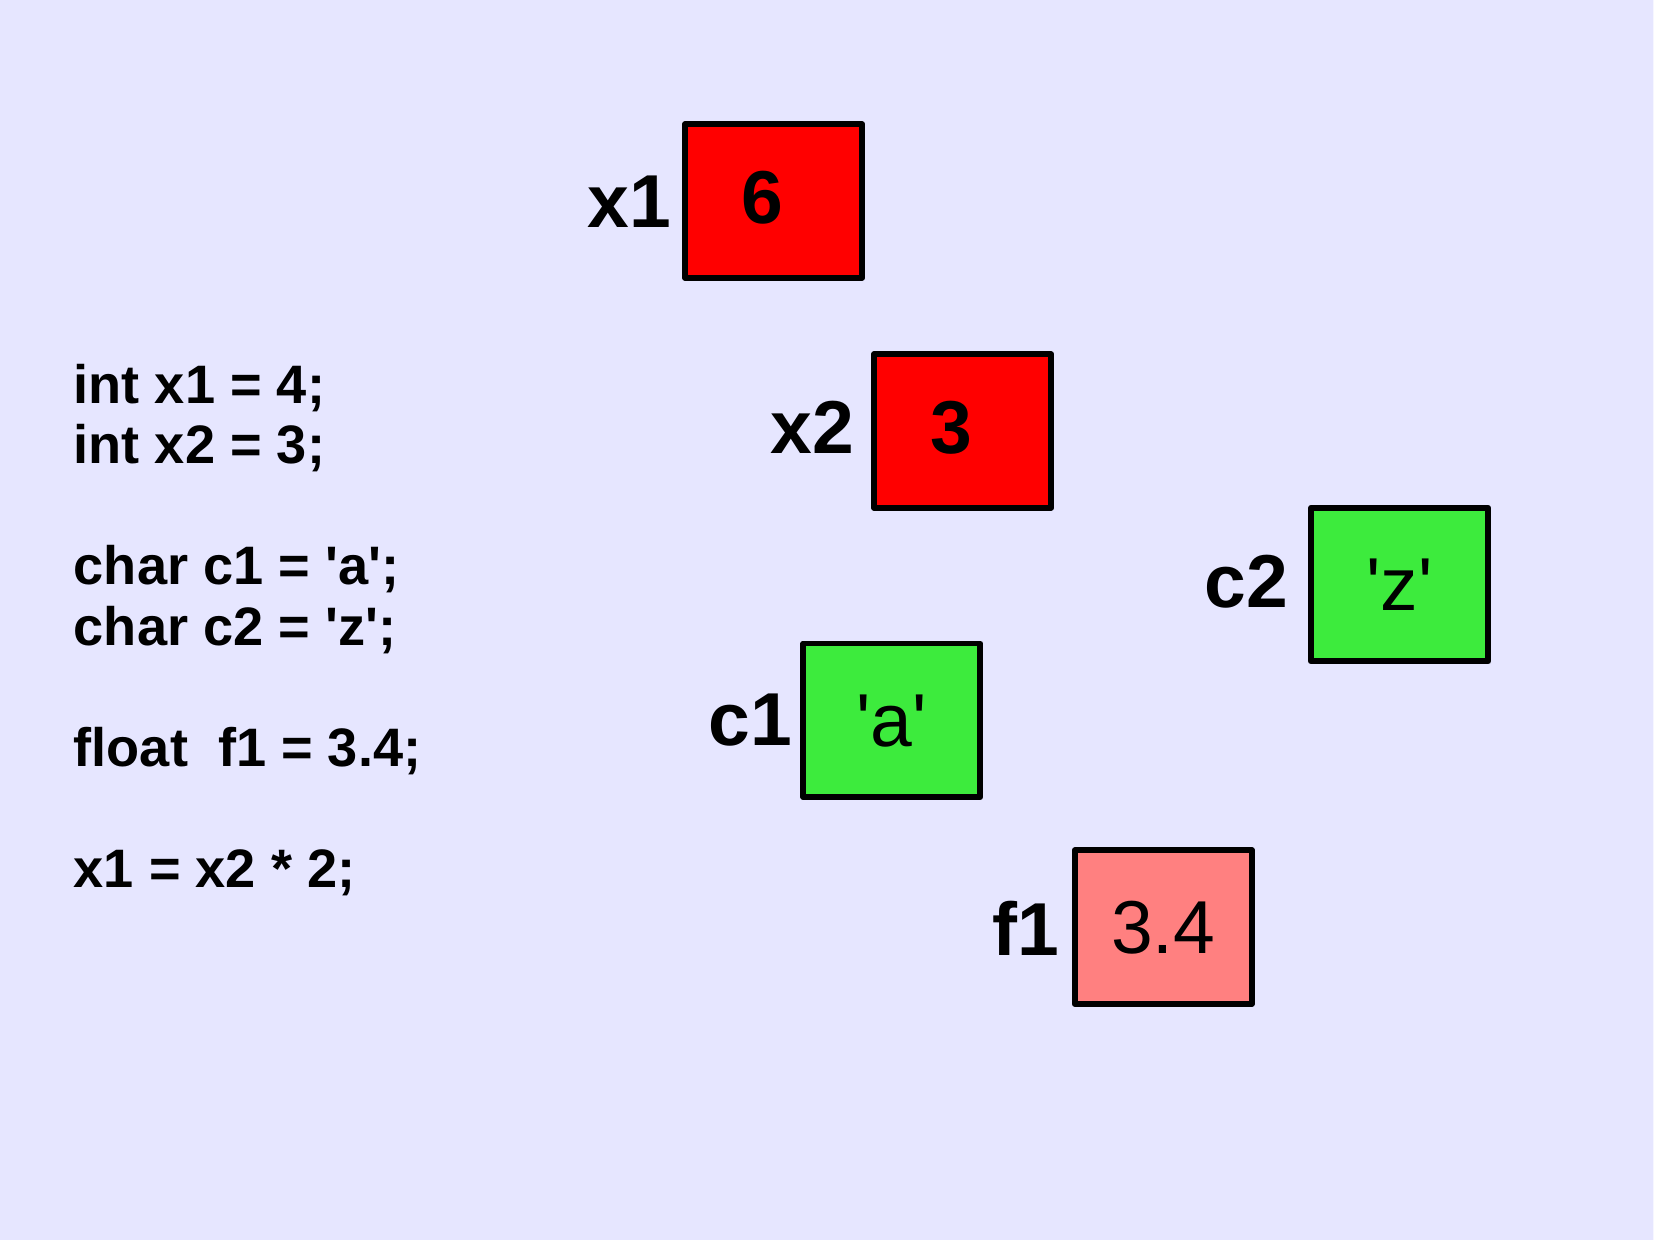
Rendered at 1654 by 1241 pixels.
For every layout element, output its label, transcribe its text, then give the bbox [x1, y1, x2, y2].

text_box x2 [755, 377, 945, 477]
text_box x1 [572, 151, 762, 251]
text_box 'z' [1311, 507, 1489, 662]
text_box int x1 = 4; int x2 = 3; char c1 = 'a'; char c2 = 'z'; float f1 = 3.4; x1 = x2 * 2; [59, 346, 461, 1149]
text_box 3.4 [1074, 850, 1252, 1004]
text_box [874, 354, 1052, 508]
text_box [685, 124, 863, 278]
text_box f1 [956, 880, 1146, 980]
text_box c1 [673, 670, 863, 770]
text_box 6 [726, 147, 821, 255]
text_box c2 [1169, 531, 1359, 715]
text_box 'a' [803, 643, 981, 798]
text_box 3 [915, 377, 1010, 485]
